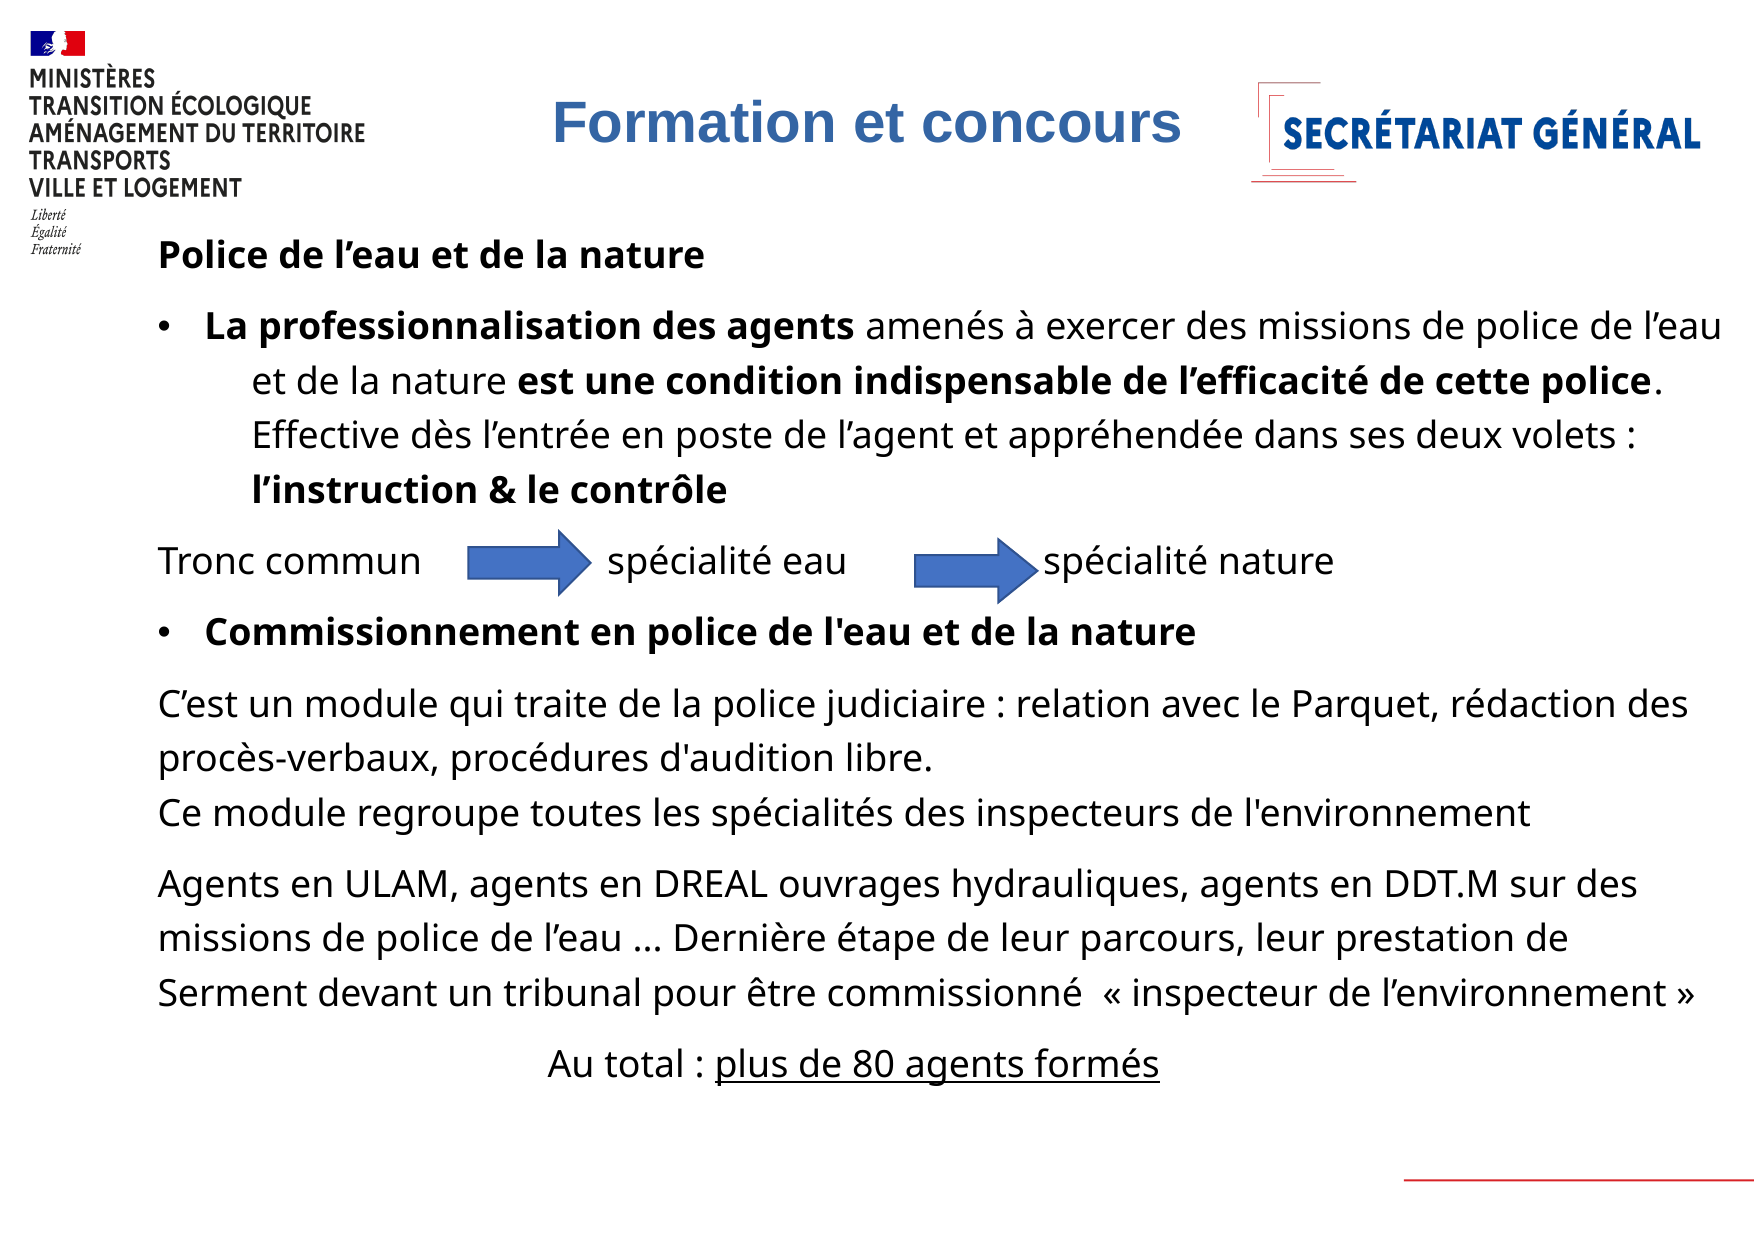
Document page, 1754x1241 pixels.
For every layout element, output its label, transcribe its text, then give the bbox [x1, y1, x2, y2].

text_box [468, 531, 591, 595]
text_box Formation et concours [537, 82, 1206, 217]
text_box Police de l’eau et de la nature La professionnalisation des agents amenés à exercer des missions de police de l’eau et de la nature est une condition indispensable de l’efficacité de cette police. Effective dès l’entrée en poste de l’agent et appréhendée dans ses deux volets : l’instruction & le contrôle Tronc commun spécialité eau spécialité nature Commissionnement en police de l'eau et de la nature C’est un module qui traite de la police judiciaire : relation avec le Parquet, rédaction des procès-verbaux, procédures d'audition libre. Ce module regroupe toutes les spécialités des inspecteurs de l'environnement Agents en ULAM, agents en DREAL ouvrages hydrauliques, agents en DDT.M sur des missions de police de l’eau ... Dernière étape de leur parcours, leur prestation de Serment devant un tribunal pour être commissionné « inspecteur de l’environnement » Au total : plus de 80 agents formés [142, 217, 1743, 1211]
text_box [915, 539, 1038, 603]
picture [1230, 56, 1717, 204]
picture [11, 6, 384, 279]
